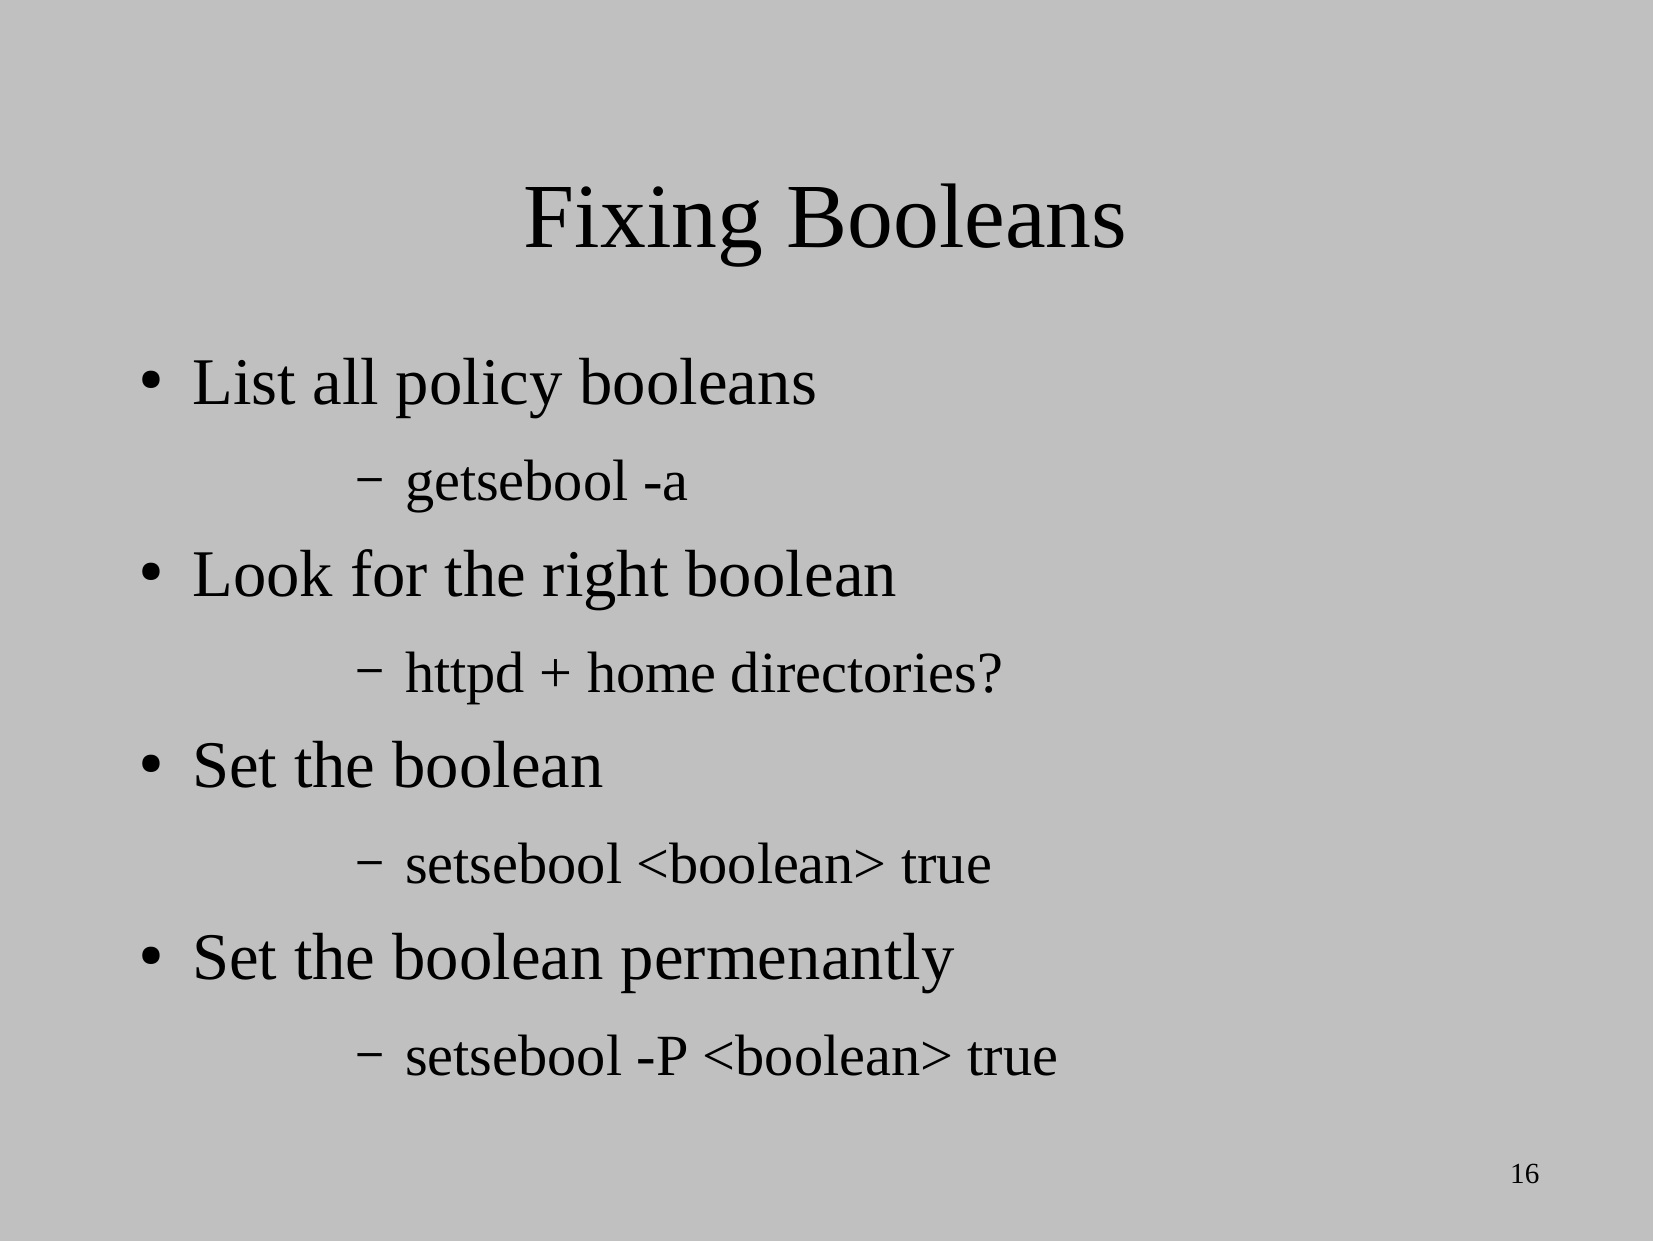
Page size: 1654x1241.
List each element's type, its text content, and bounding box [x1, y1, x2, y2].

title Fixing Booleans [301, 112, 1352, 320]
list List all policy booleans getsebool -a Look for the right boolean httpd + home directories? Set the boolean setsebool <boolean> true Set the boolean permenantly setsebool -P <boolean> true [121, 344, 1534, 1127]
